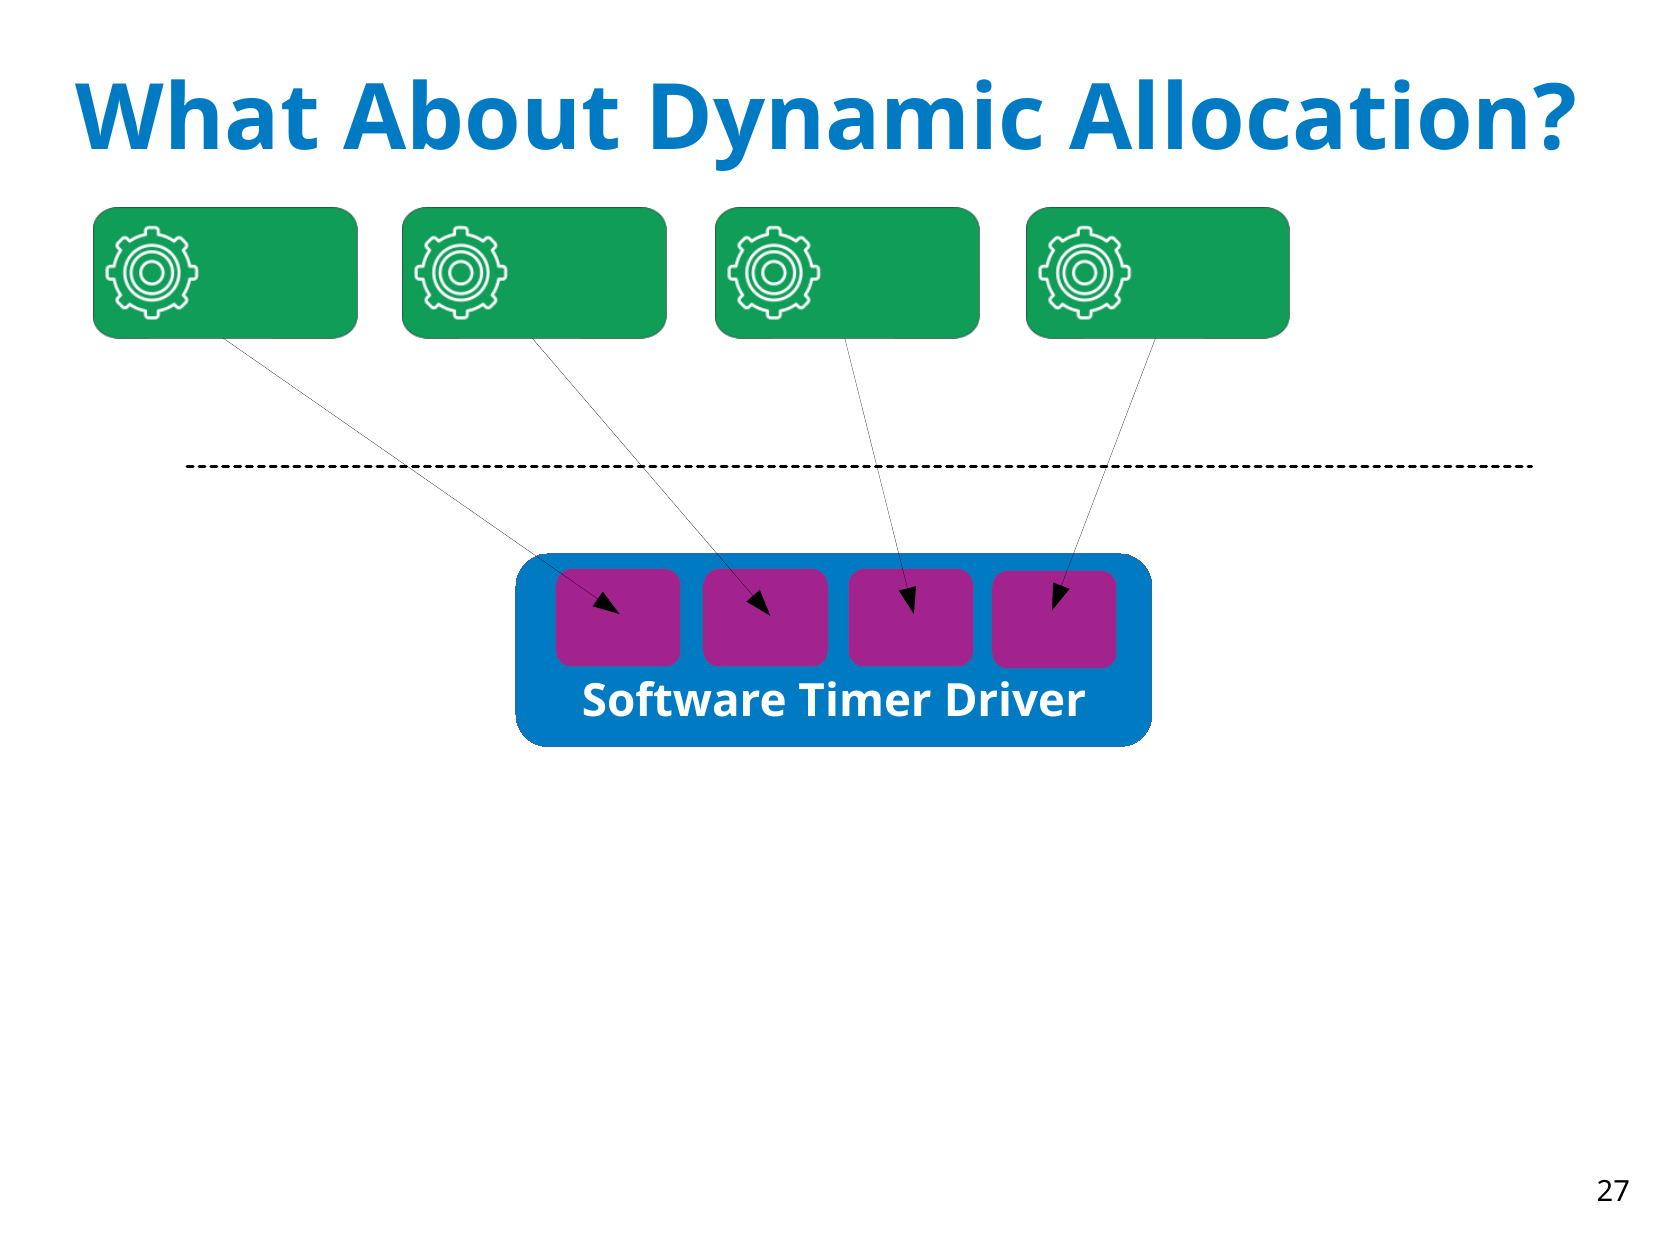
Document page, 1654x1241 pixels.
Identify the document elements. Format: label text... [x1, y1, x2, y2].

text_box [991, 570, 1117, 669]
text_box [848, 568, 974, 667]
text_box [702, 568, 829, 667]
text_box What About Dynamic Allocation? [0, 0, 1654, 237]
picture [402, 207, 667, 339]
picture [1026, 207, 1290, 339]
picture [93, 207, 358, 339]
text_box [555, 568, 681, 667]
text_box Software Timer Driver [515, 553, 1152, 747]
picture [715, 207, 980, 339]
